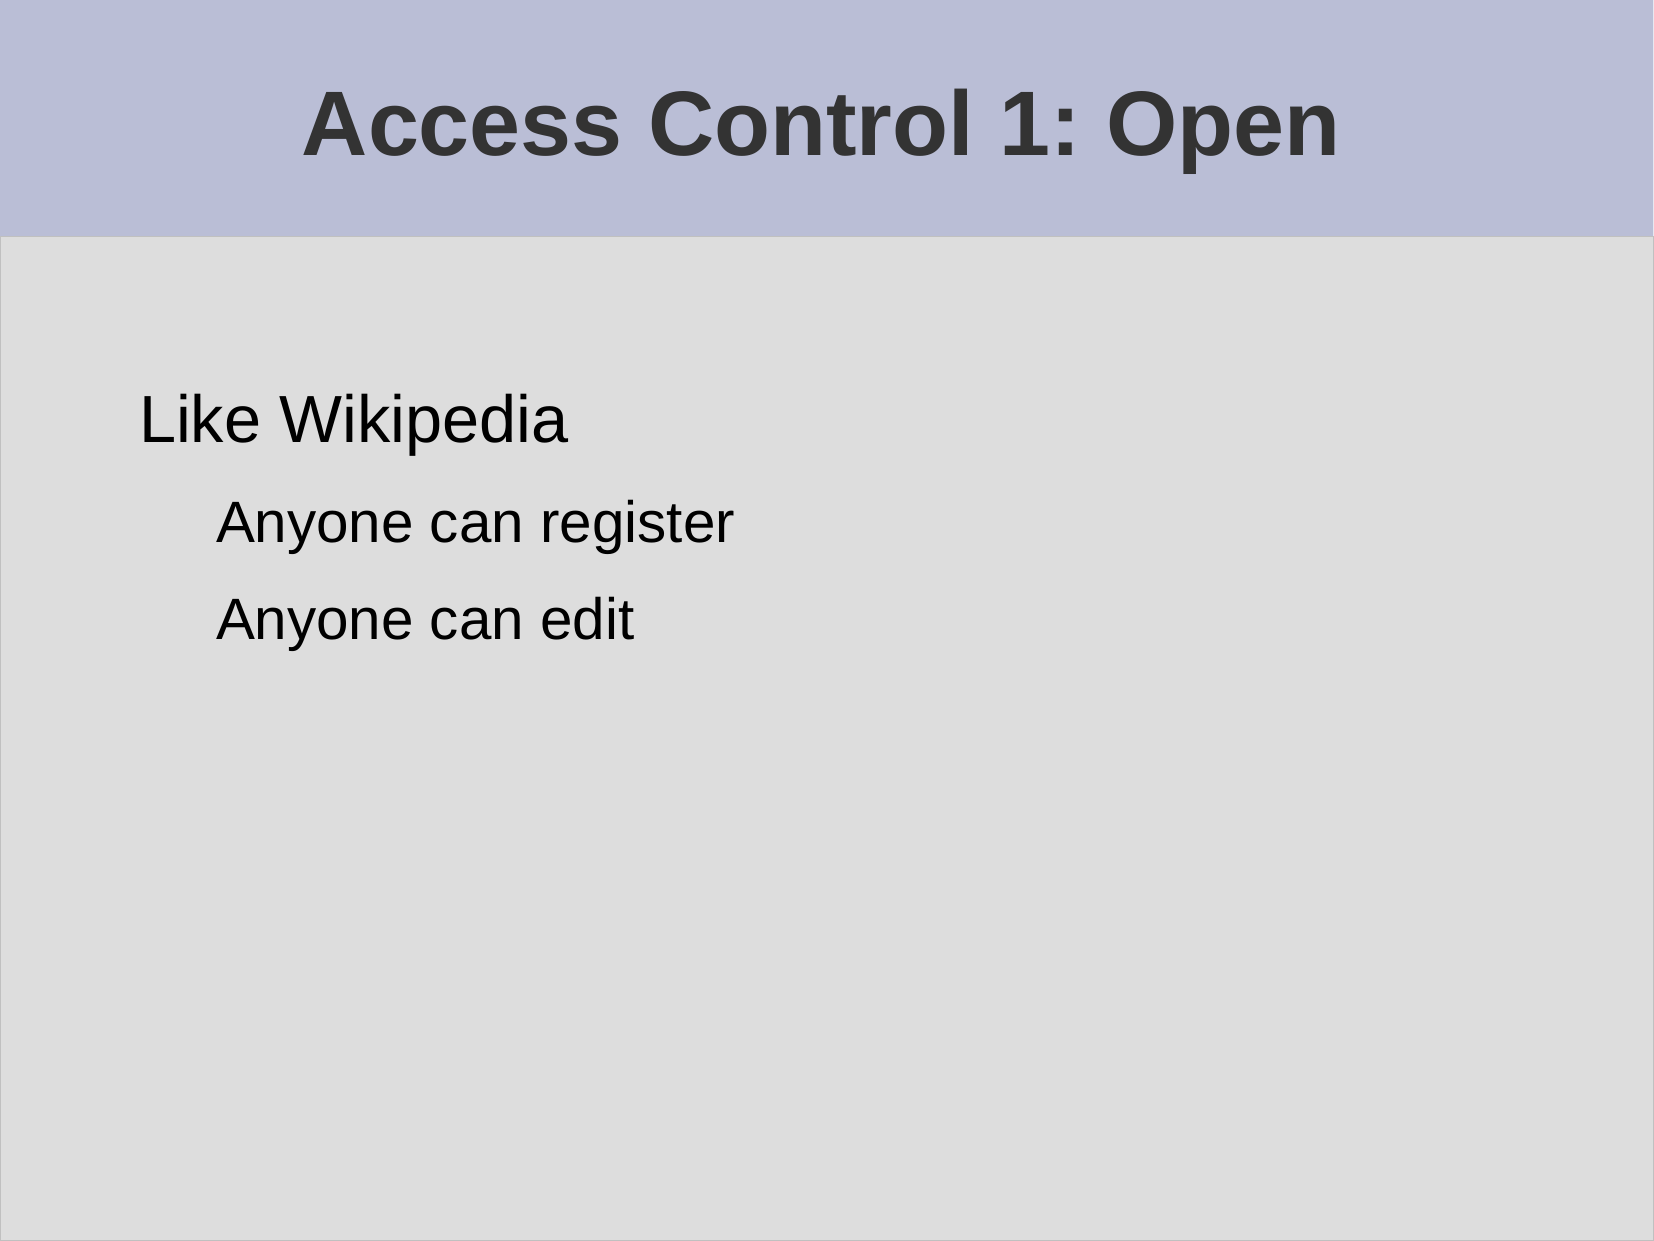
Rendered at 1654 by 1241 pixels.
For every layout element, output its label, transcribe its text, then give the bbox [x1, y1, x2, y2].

title Access Control 1: Open [115, 20, 1528, 228]
list Like Wikipedia Anyone can register Anyone can edit [121, 344, 1534, 1127]
